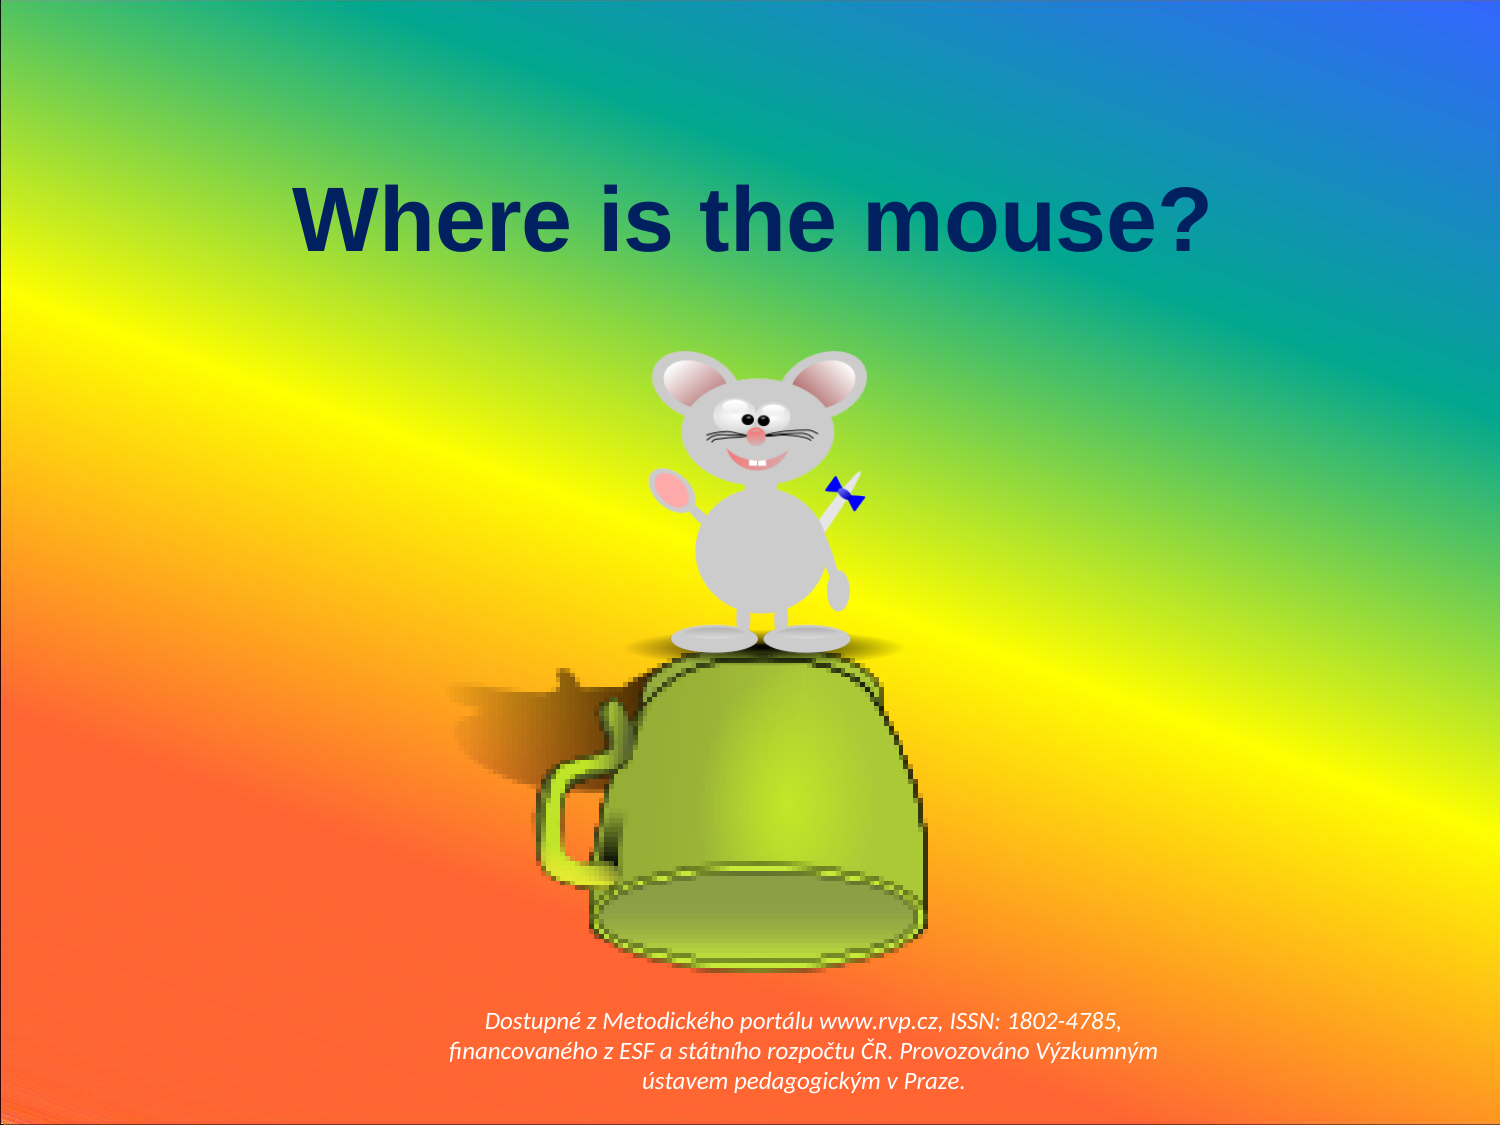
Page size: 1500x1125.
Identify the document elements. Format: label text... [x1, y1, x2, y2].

title [35, 117, 1500, 540]
picture [0, 0, 1500, 1125]
text_box Where is the mouse? [278, 152, 1230, 278]
text_box Dostupné z Metodického portálu www.rvp.cz, ISSN: 1802-4785, financovaného z ESF a státního rozpočtu ČR. Provozováno Výzkumným ústavem pedagogickým v Praze. [421, 1019, 1187, 1080]
